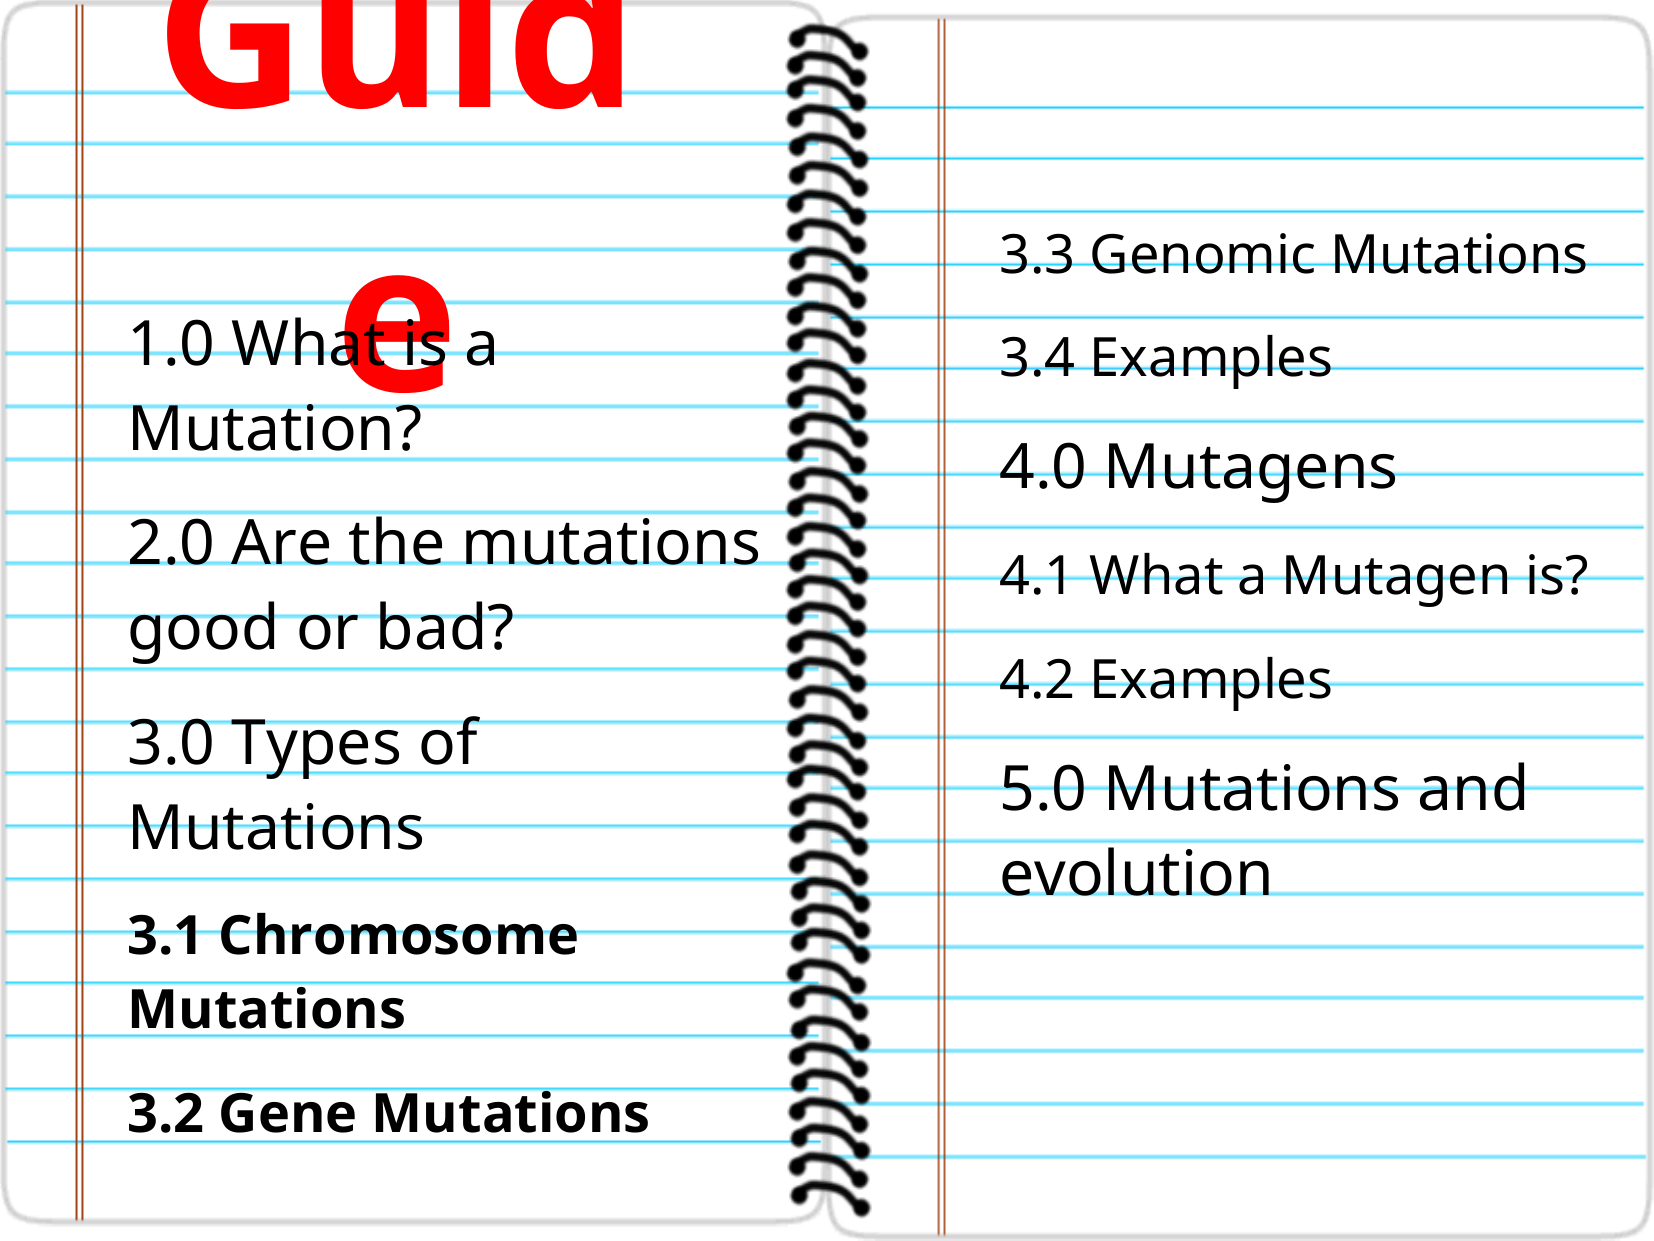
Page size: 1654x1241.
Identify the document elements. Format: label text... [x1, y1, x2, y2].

picture [674, 0, 1654, 1241]
list 3.3 Genomic Mutations 3.4 Examples 4.0 Mutagens 4.1 What a Mutagen is? 4.2 Examples 5.0 Mutations and evolution [928, 100, 1638, 1241]
picture [0, 0, 120, 1241]
title Guide [120, 0, 674, 298]
list 1.0 What is a Mutation? 2.0 Are the mutations good or bad? 3.0 Types of Mutations 3.1 Chromosome Mutations 3.2 Gene Mutations [56, 298, 766, 1241]
